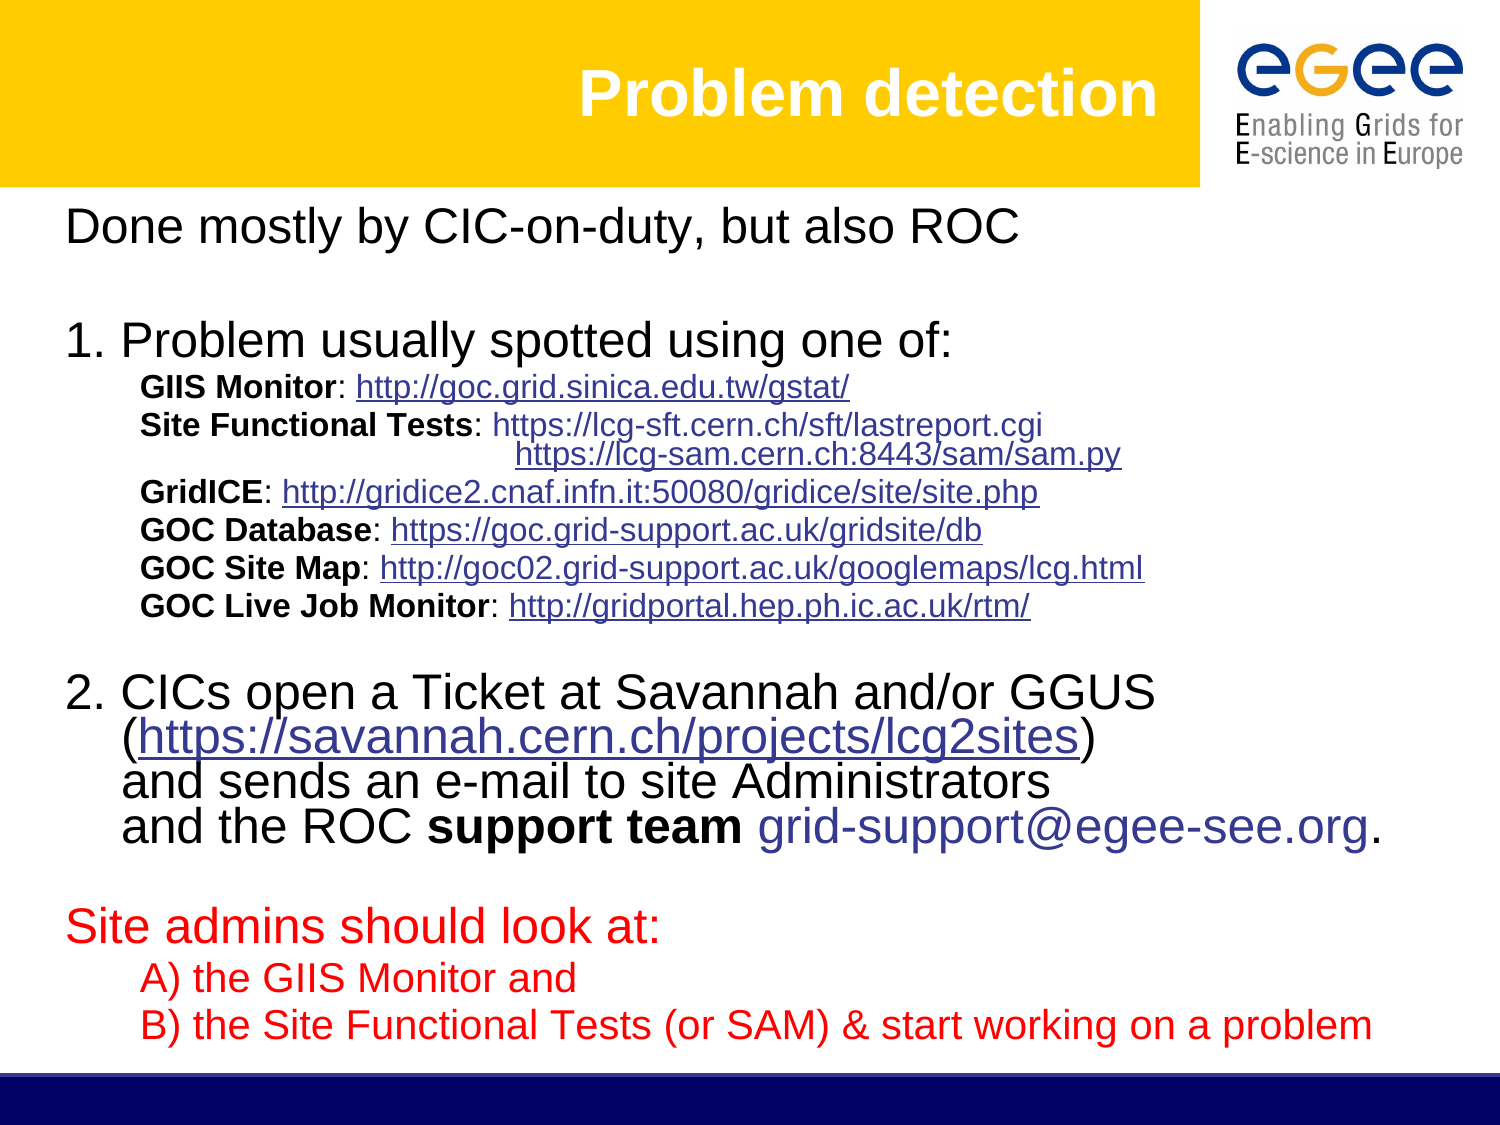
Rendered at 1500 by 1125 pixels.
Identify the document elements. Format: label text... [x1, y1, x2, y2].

title Problem detection [12, 37, 1175, 150]
picture [1237, 24, 1463, 169]
list Done mostly by CIC-on-duty, but also ROC 1. Problem usually spotted using one of: GIIS Monitor: http://goc.grid.sinica.edu.tw/gstat/ Site Functional Tests: https://lcg-sft.cern.ch/sft/lastreport.cgi https://lcg-sam.cern.ch:8443/sam/sam.py GridICE: http://gridice2.cnaf.infn.it:50080/gridice/site/site.php GOC Database: https://goc.grid-support.ac.uk/gridsite/db GOC Site Map: http://goc02.grid-support.ac.uk/googlemaps/lcg.html GOC Live Job Monitor: http://gridportal.hep.ph.ic.ac.uk/rtm/ 2. CICs open a Ticket at Savannah and/or GGUS (https://savannah.cern.ch/projects/lcg2sites) and sends an e-mail to site Administrators and the ROC support team grid-support@egee-see.org. Site admins should look at: A) the GIIS Monitor and B) the Site Functional Tests (or SAM) & start working on a problem [50, 199, 1463, 1125]
